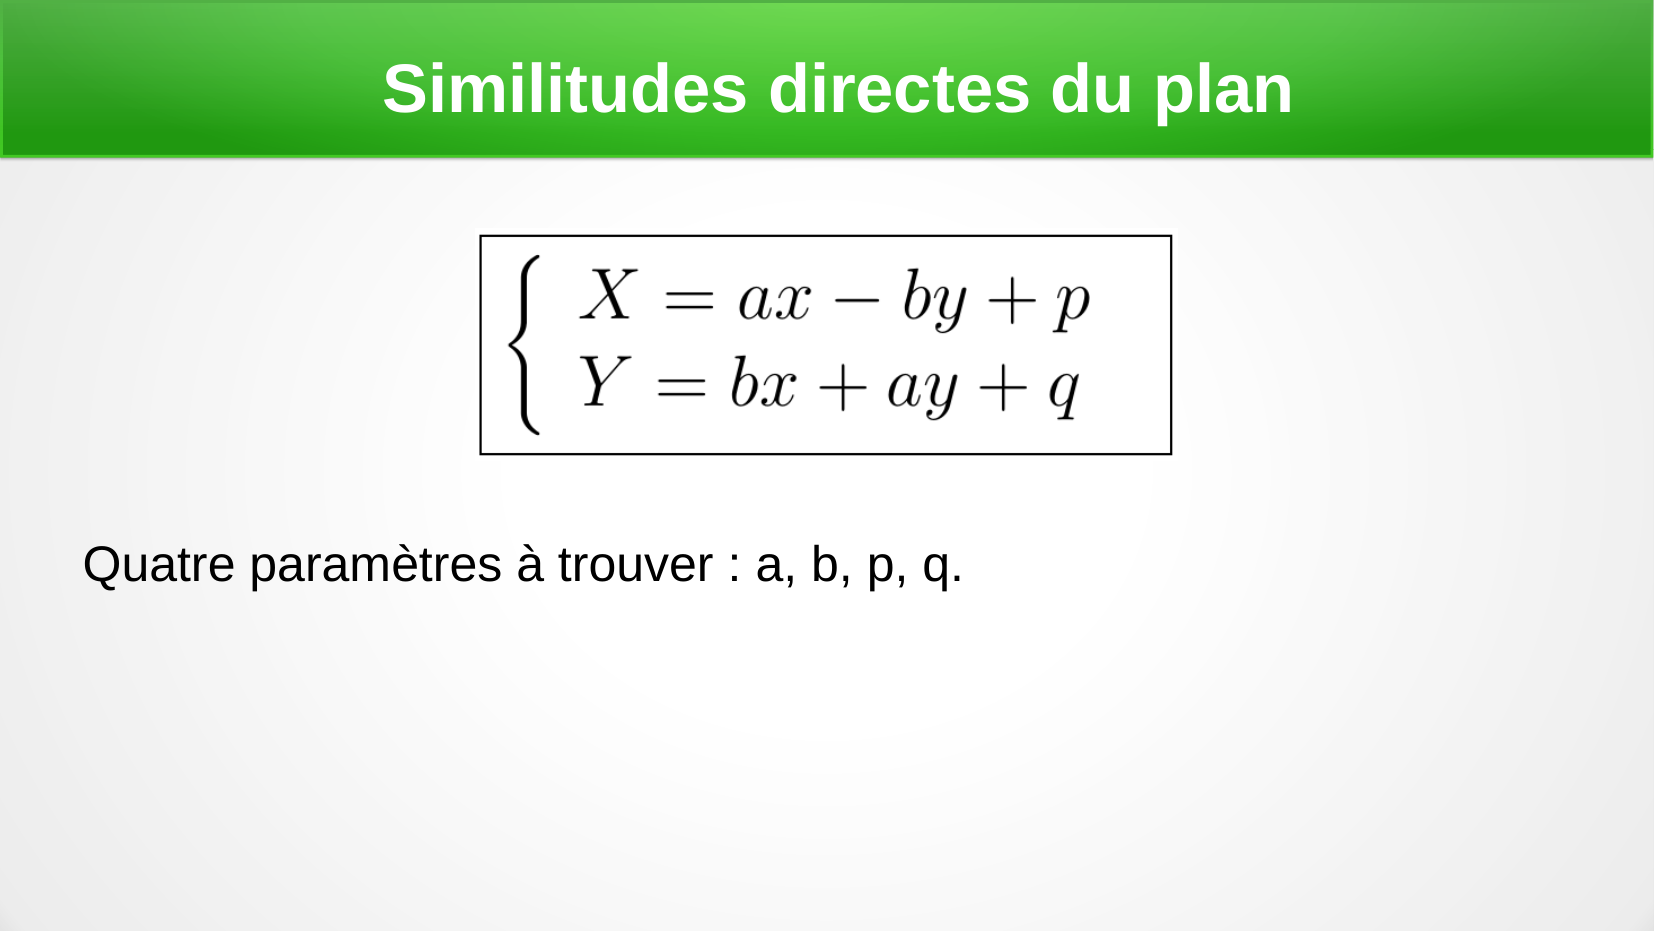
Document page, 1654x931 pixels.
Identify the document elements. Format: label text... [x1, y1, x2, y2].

list Quatre paramètres à trouver : a, b, p, q. [82, 224, 1571, 764]
picture [475, 228, 1178, 461]
title Similitudes directes du plan [82, 35, 1571, 142]
